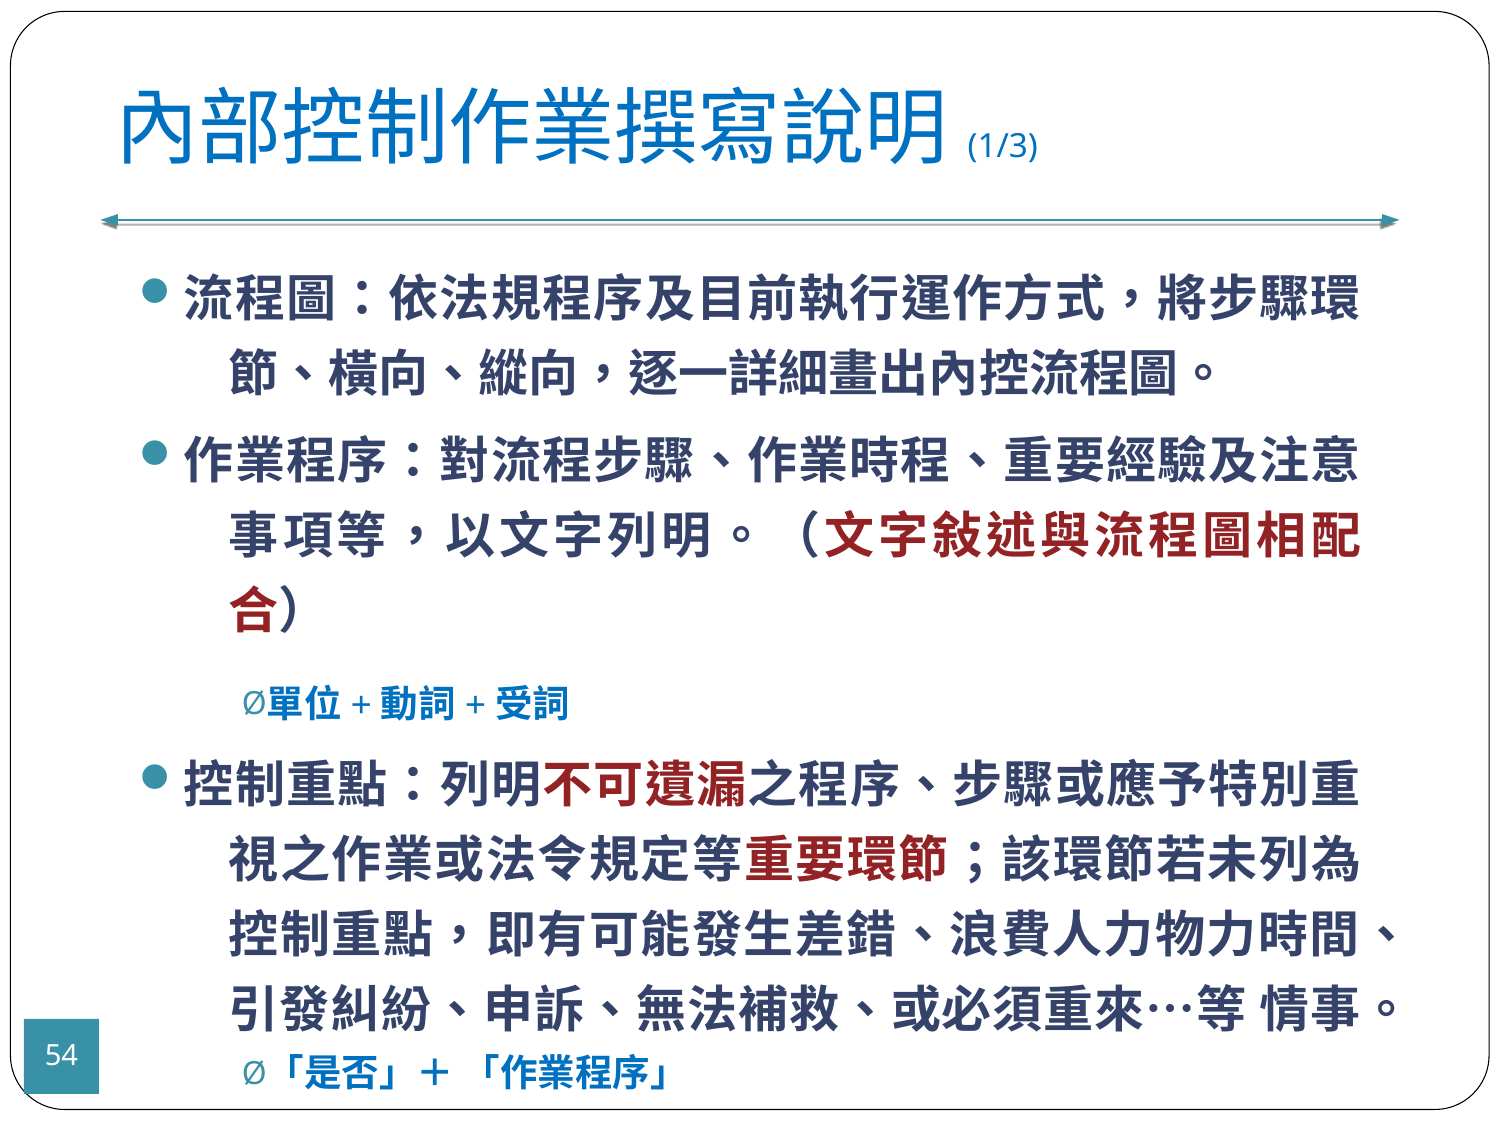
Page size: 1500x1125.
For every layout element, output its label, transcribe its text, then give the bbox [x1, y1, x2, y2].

text_box 流程圖：依法規程序及目前執行運作方式，將步驟環節、橫向、縱向，逐一詳細畫出內控流程圖。 作業程序：對流程步驟、作業時程、重要經驗及注意事項等，以文字列明。（文字敍述與流程圖相配合） 單位+動詞+受詞 控制重點：列明不可遺漏之程序、步驟或應予特別重視之作業或法令規定等重要環節；該環節若未列為控制重點，即有可能發生差錯、浪費人力物力時間、引發糾紛、申訴、無法補救、或必須重來…等 情事。 「是否」＋ 「作業程序」 [123, 243, 1377, 1071]
text_box 內部控制作業撰寫說明(1/3) [100, 66, 1308, 183]
text_box 54 [23, 1018, 99, 1094]
